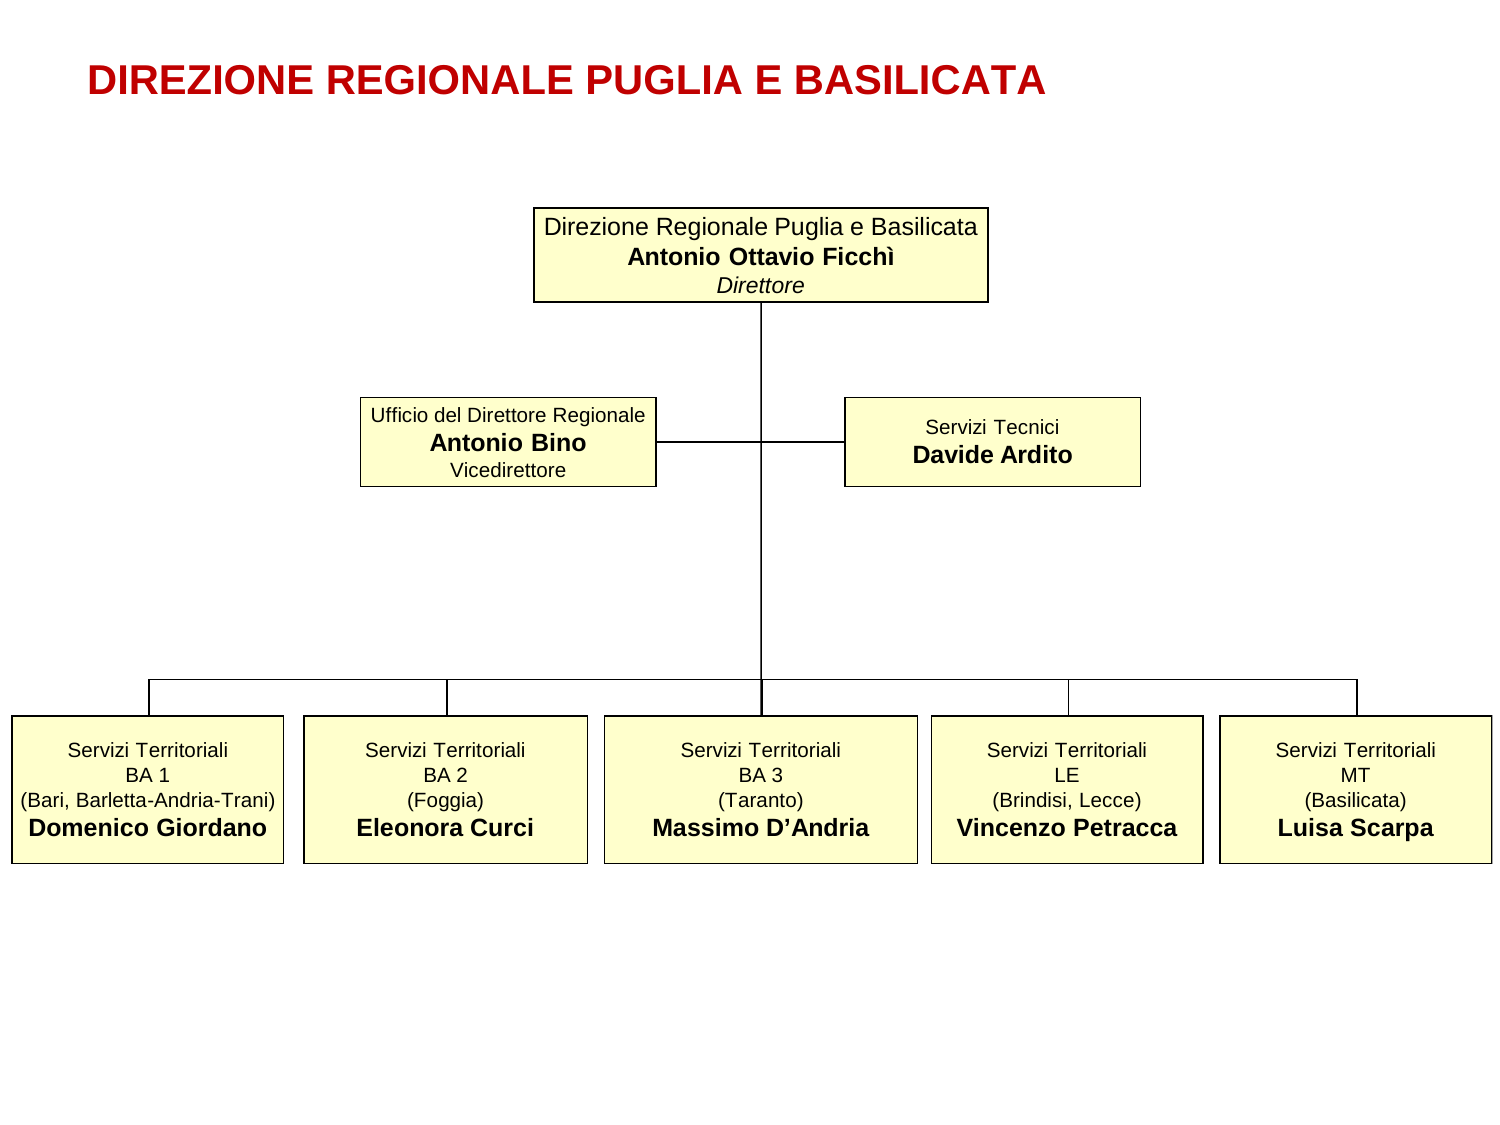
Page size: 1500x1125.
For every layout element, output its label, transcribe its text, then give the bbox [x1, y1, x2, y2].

picture [7, 202, 1493, 864]
text_box DIREZIONE REGIONALE PUGLIA E BASILICATA [72, 45, 1462, 128]
